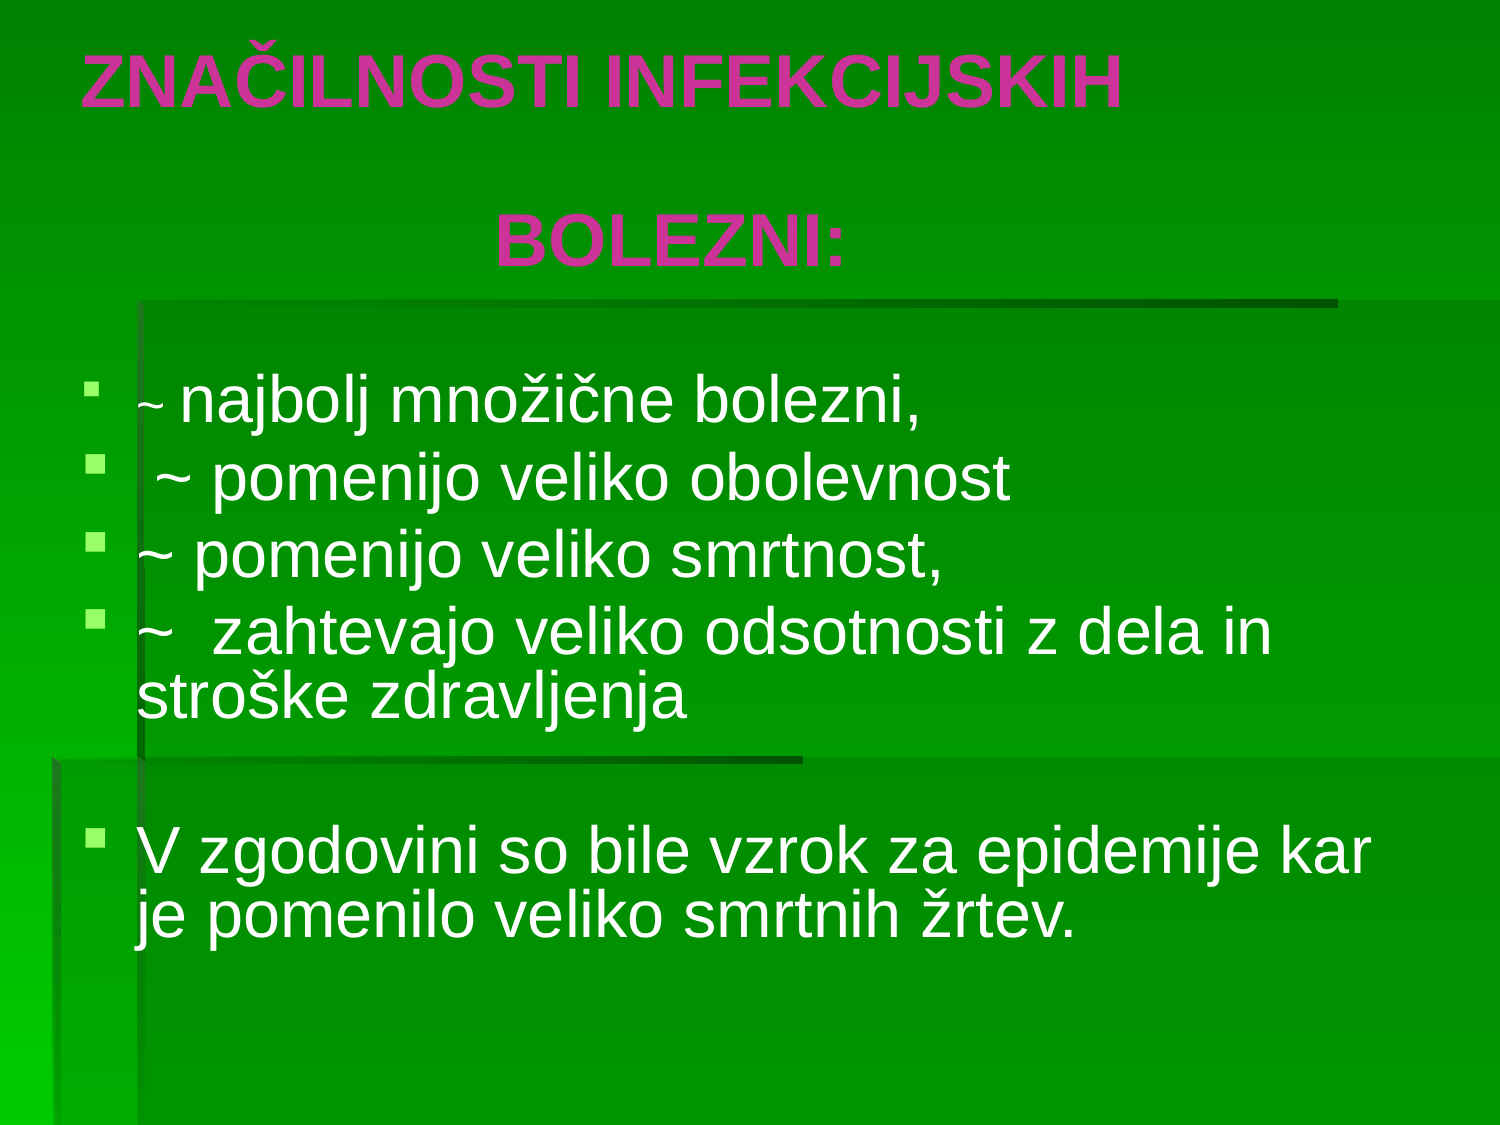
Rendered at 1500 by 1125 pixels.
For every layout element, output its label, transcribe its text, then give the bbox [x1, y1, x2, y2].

list ZNAČILNOSTI INFEKCIJSKIH BOLEZNI: ~ najbolj množične bolezni, ~ pomenijo veliko obolevnost ~ pomenijo veliko smrtnost, ~ zahtevajo veliko odsotnosti z dela in stroške zdravljenja V zgodovini so bile vzrok za epidemije kar je pomenilo veliko smrtnih žrtev. [64, 42, 1391, 766]
